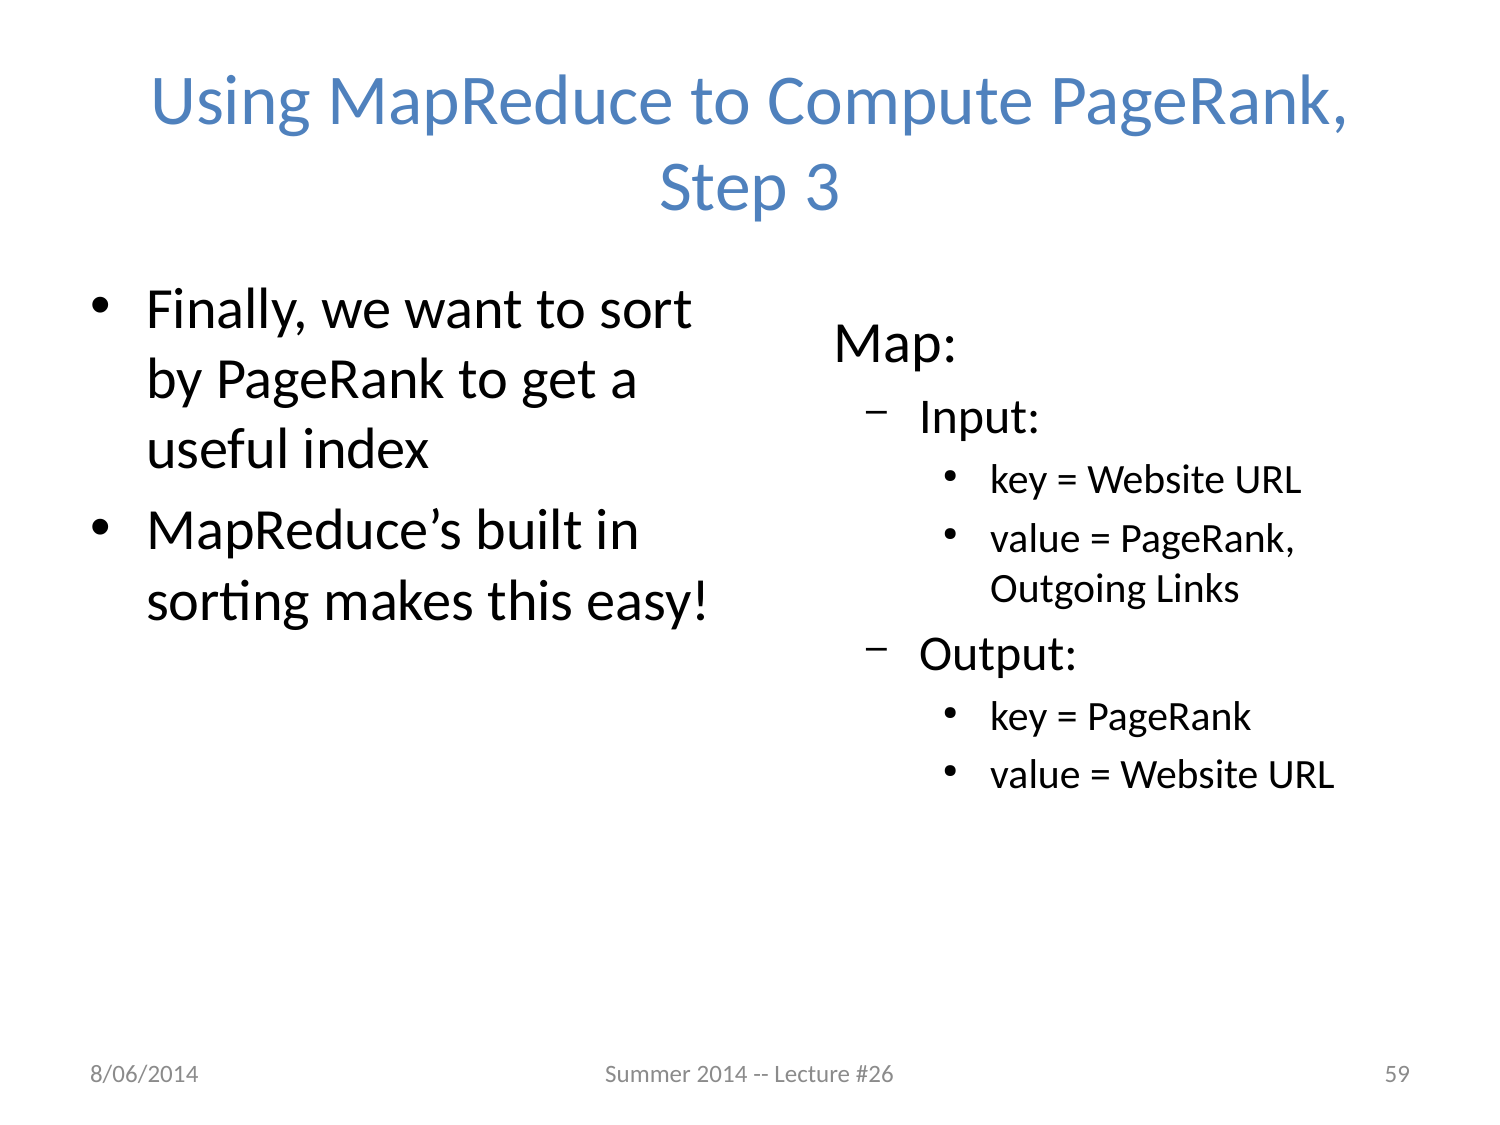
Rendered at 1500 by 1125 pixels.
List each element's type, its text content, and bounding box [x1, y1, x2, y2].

title Using MapReduce to Compute PageRank, Step 3 [75, 45, 1425, 233]
slide_number 8/06/2014 [75, 1042, 425, 1103]
list Map: Input: key = Website URL value = PageRank, Outgoing Links Output: key = PageRank value = Website URL [762, 209, 1425, 952]
footer Summer 2014 -- Lecture #26 [512, 1042, 988, 1103]
list Finally, we want to sort by PageRank to get a useful index MapReduce’s built in sorting makes this easy! [75, 262, 738, 1005]
slide_number <number> [1074, 1042, 1425, 1103]
